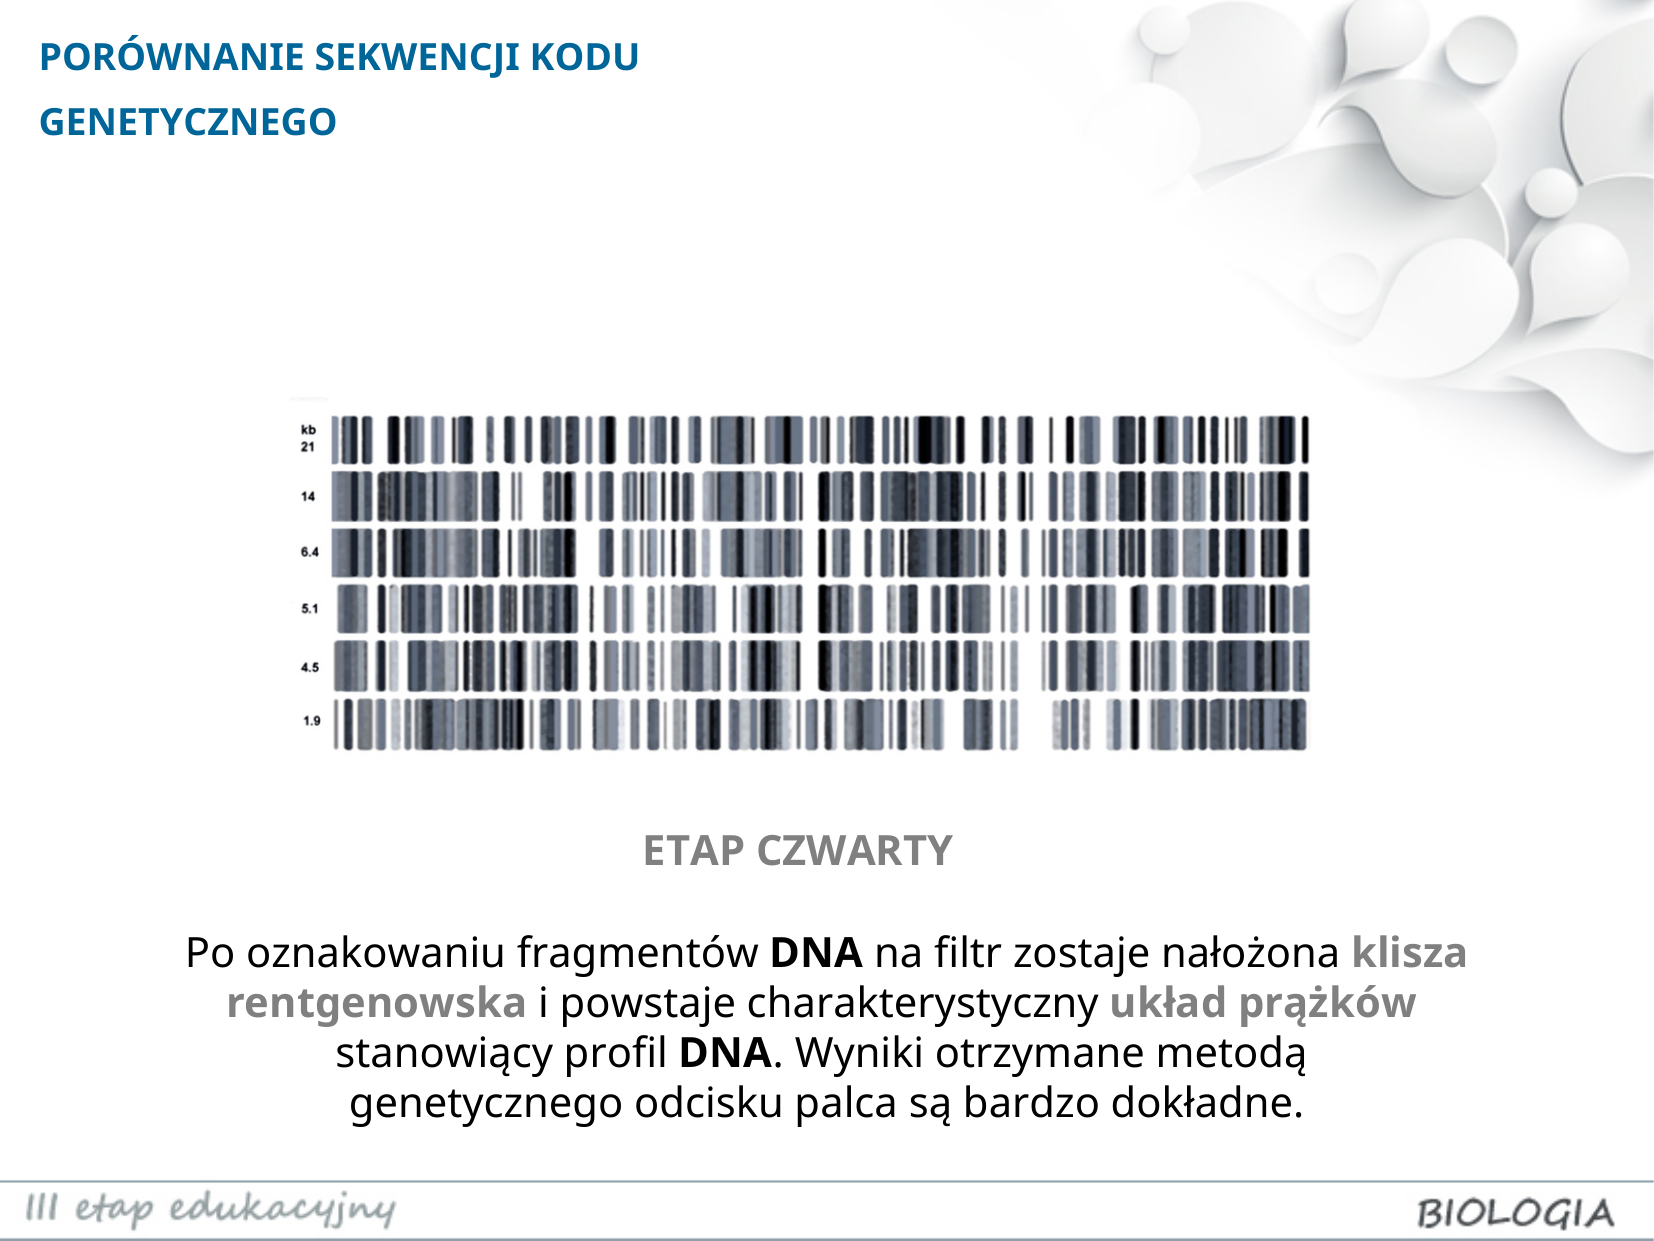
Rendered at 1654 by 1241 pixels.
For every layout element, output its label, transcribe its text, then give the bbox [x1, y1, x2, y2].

text_box Po oznakowaniu fragmentów DNA na filtr zostaje nałożona klisza rentgenowska i powstaje charakterystyczny układ prążków stanowiący profil DNA. Wyniki otrzymane metodą genetycznego odcisku palca są bardzo dokładne. [59, 868, 1595, 1164]
text_box ETAP CZWARTY [543, 820, 969, 883]
picture [0, 0, 1654, 1241]
text_box PORÓWNANIE SEKWENCJI KODU GENETYCZNEGO [23, 29, 1276, 152]
